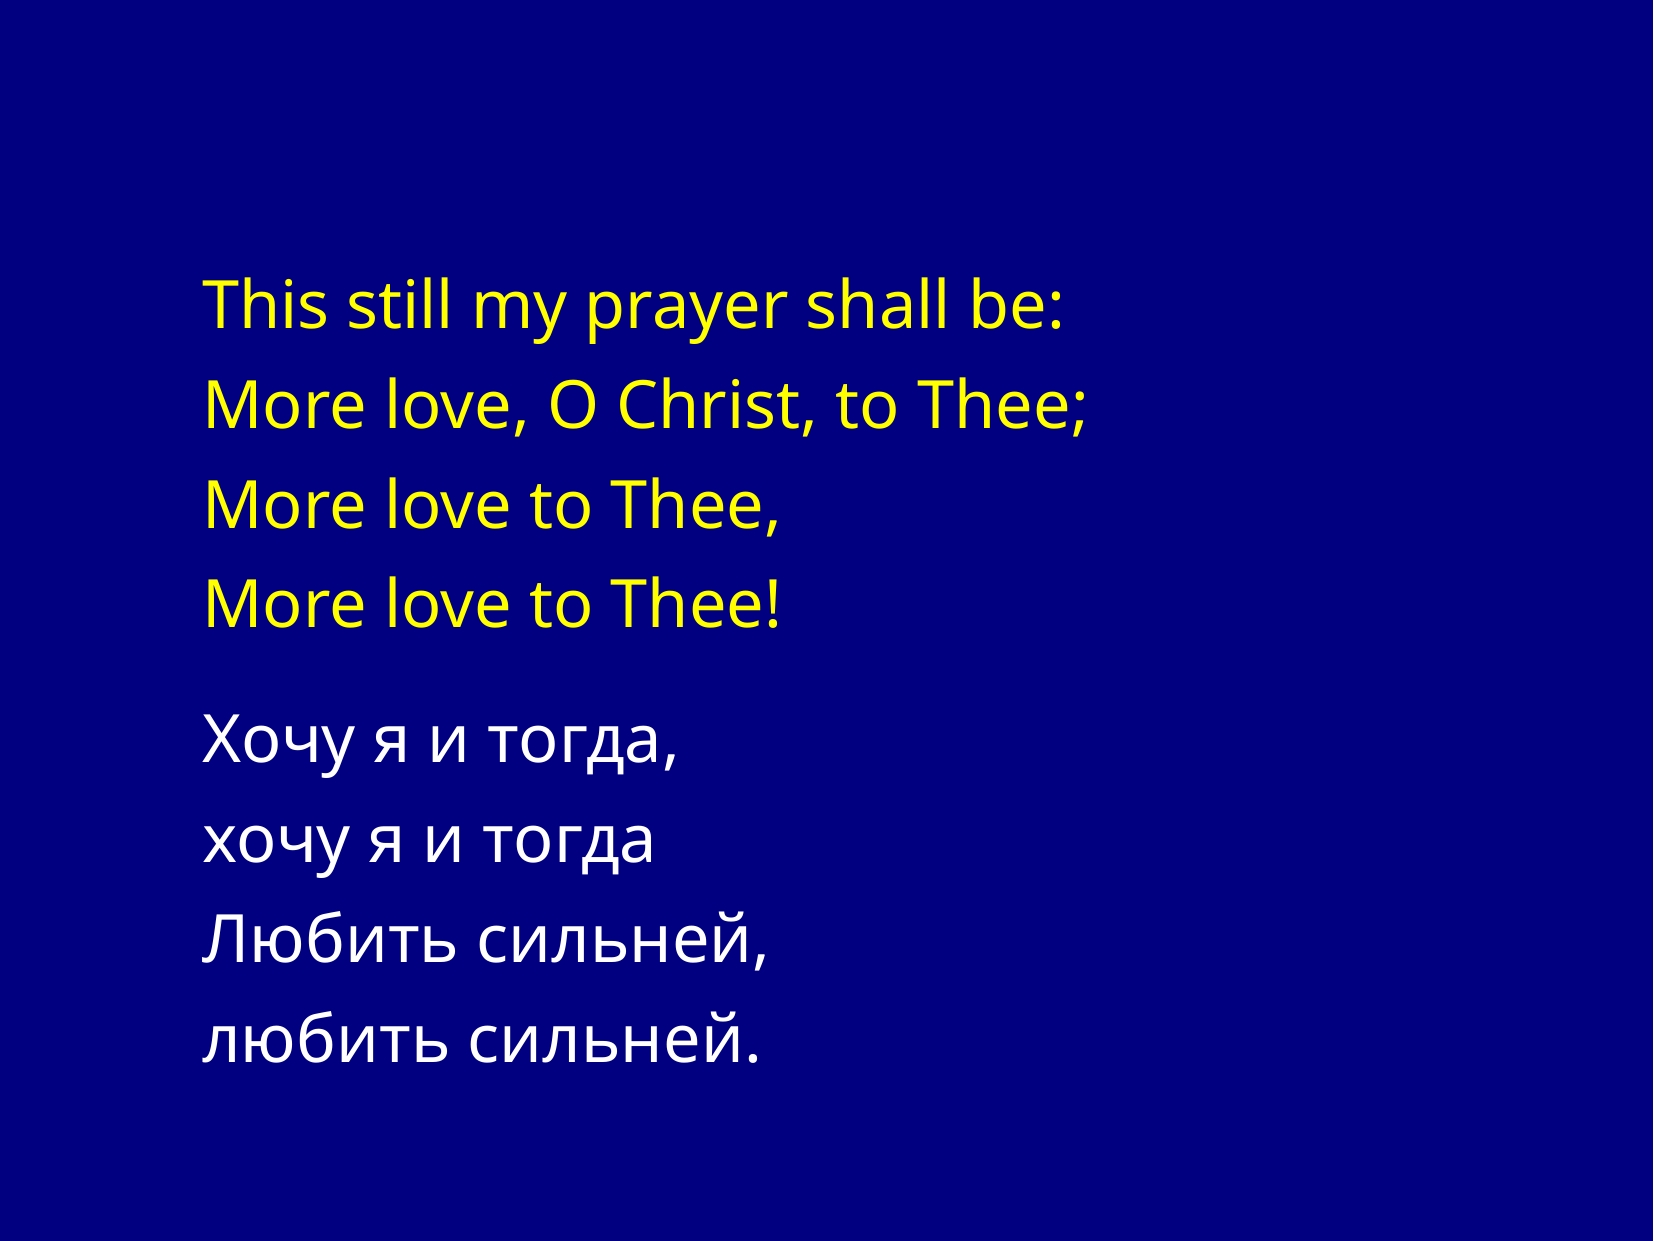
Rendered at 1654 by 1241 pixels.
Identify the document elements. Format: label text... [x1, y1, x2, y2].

text_box Хочу я и тогда, хочу я и тогда Любить сильней, любить сильней. [75, 675, 1576, 1163]
text_box This still my prayer shall be: More love, O Christ, to Thee; More love to Thee, More love to Thee! [75, 150, 1576, 638]
